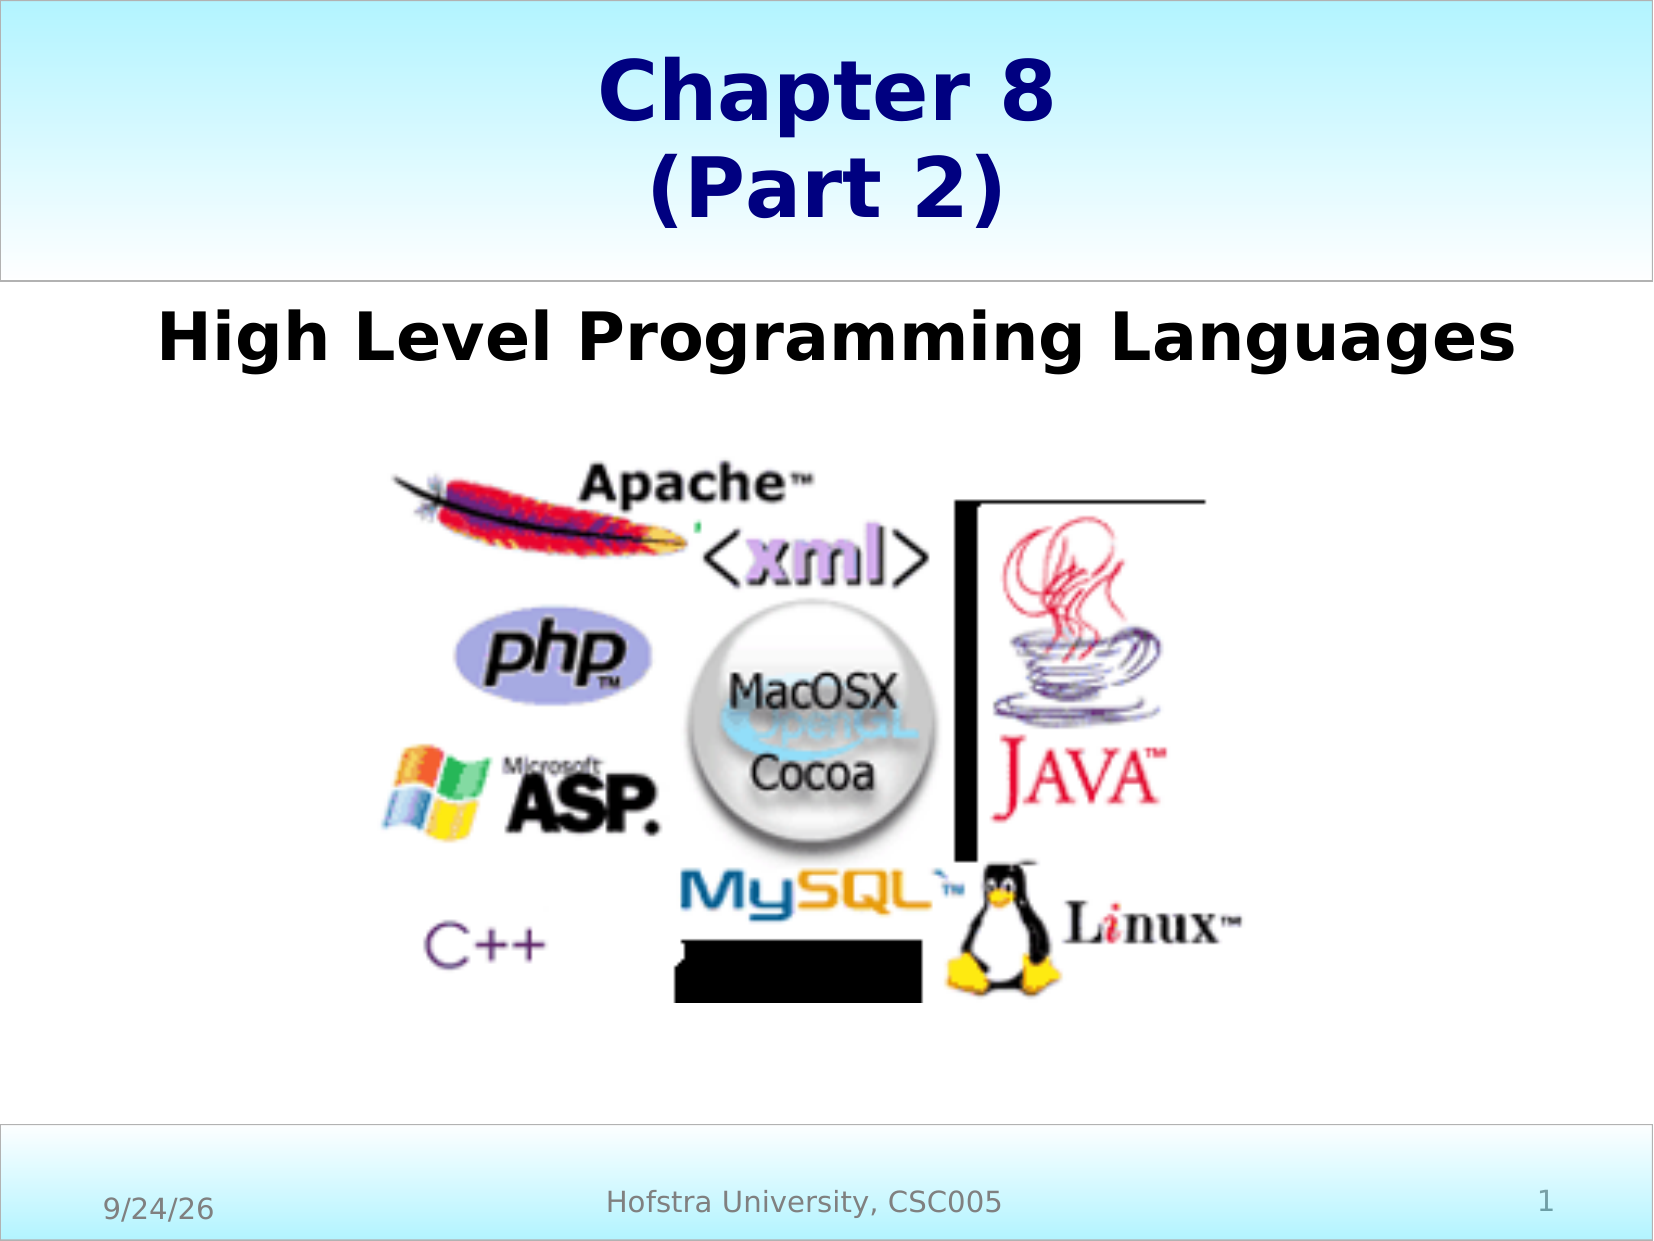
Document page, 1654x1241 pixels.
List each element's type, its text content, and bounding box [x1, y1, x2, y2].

subtitle High Level Programming Languages [31, 245, 1570, 429]
picture [373, 446, 1252, 1003]
title Chapter 8 (Part 2) [78, 42, 1576, 237]
